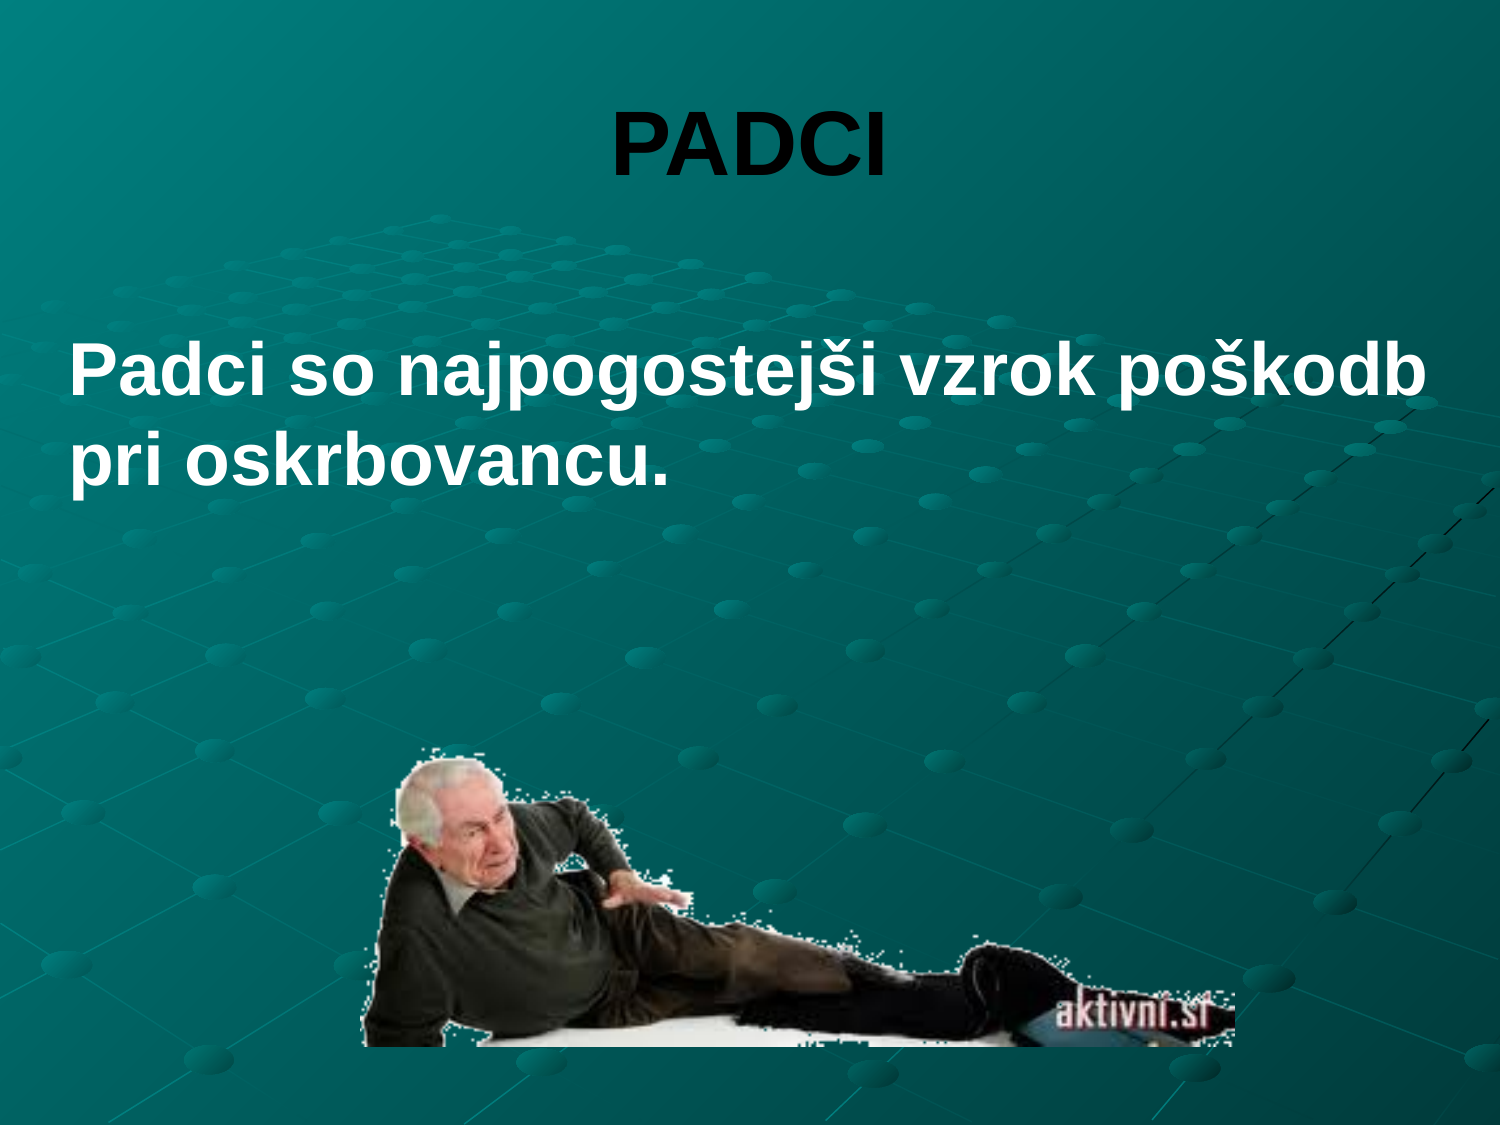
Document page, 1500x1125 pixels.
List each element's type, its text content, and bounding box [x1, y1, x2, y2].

list Padci so najpogostejši vzrok poškodb pri oskrbovancu. [53, 208, 1447, 1007]
picture [360, 668, 1235, 1047]
title PADCI [75, 45, 1425, 208]
